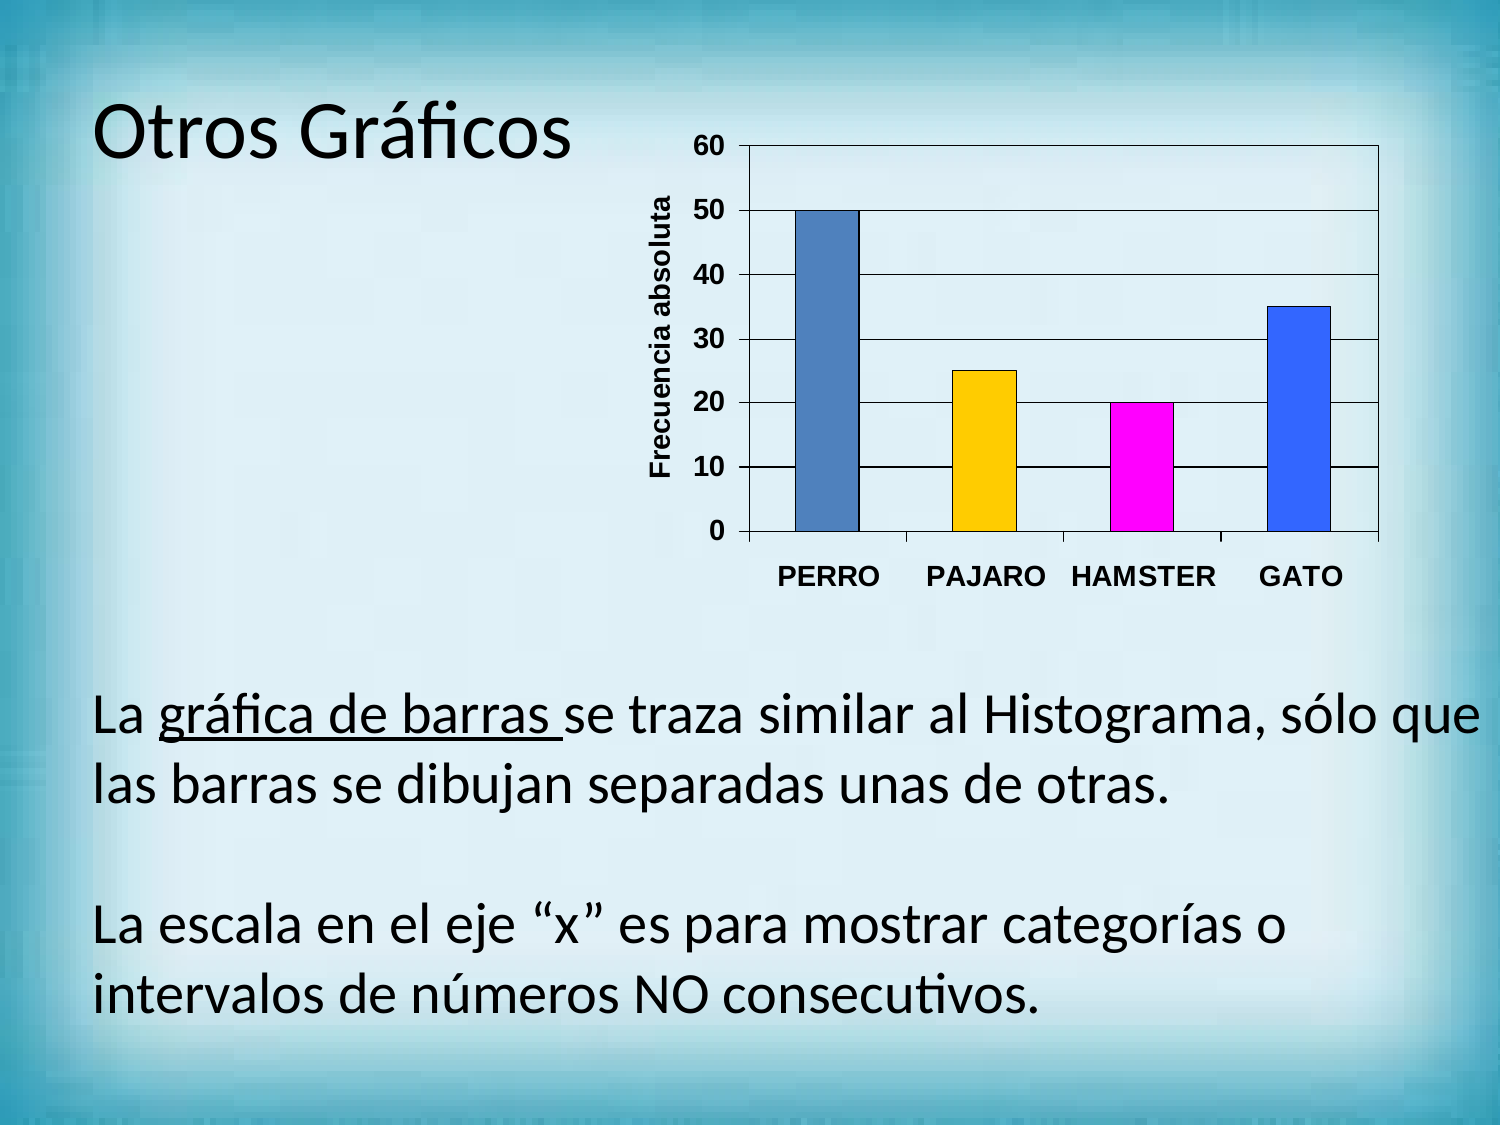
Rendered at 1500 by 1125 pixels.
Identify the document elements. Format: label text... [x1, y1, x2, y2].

picture [0, 0, 1500, 1125]
title Otros Gráficos La gráfica de barras se traza similar al Histograma, sólo que las barras se dibujan separadas unas de otras. La escala en el eje “x” es para mostrar categorías o intervalos de números NO consecutivos. [75, 45, 1500, 1125]
chart [616, 101, 1397, 622]
